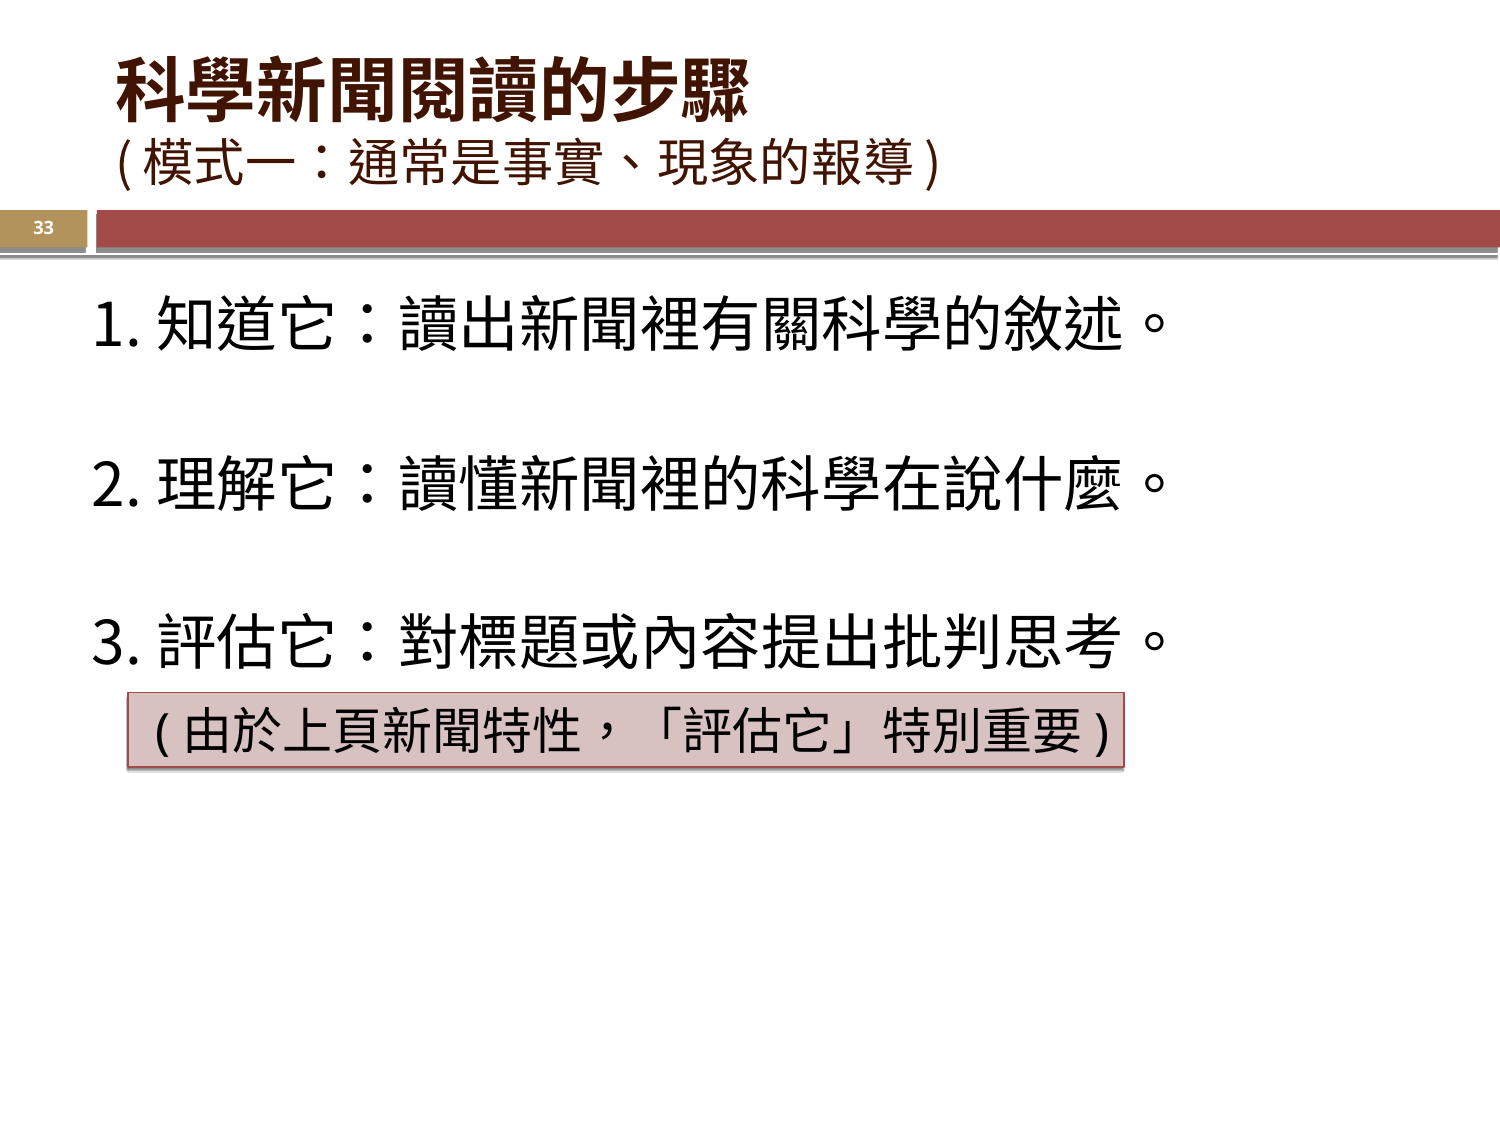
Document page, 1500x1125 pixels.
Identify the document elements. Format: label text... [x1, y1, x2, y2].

text_box (由於上頁新聞特性，「評估它」特別重要) [127, 692, 1125, 768]
title 科學新聞閱讀的步驟 (模式一：通常是事實、現象的報導) [100, 37, 1438, 200]
list 1.知道它：讀出新聞裡有關科學的敘述。 2.理解它：讀懂新聞裡的科學在說什麼。 3.評估它：對標題或內容提出批判思考。 [76, 278, 1427, 799]
slide_number <編號> [0, 208, 88, 249]
